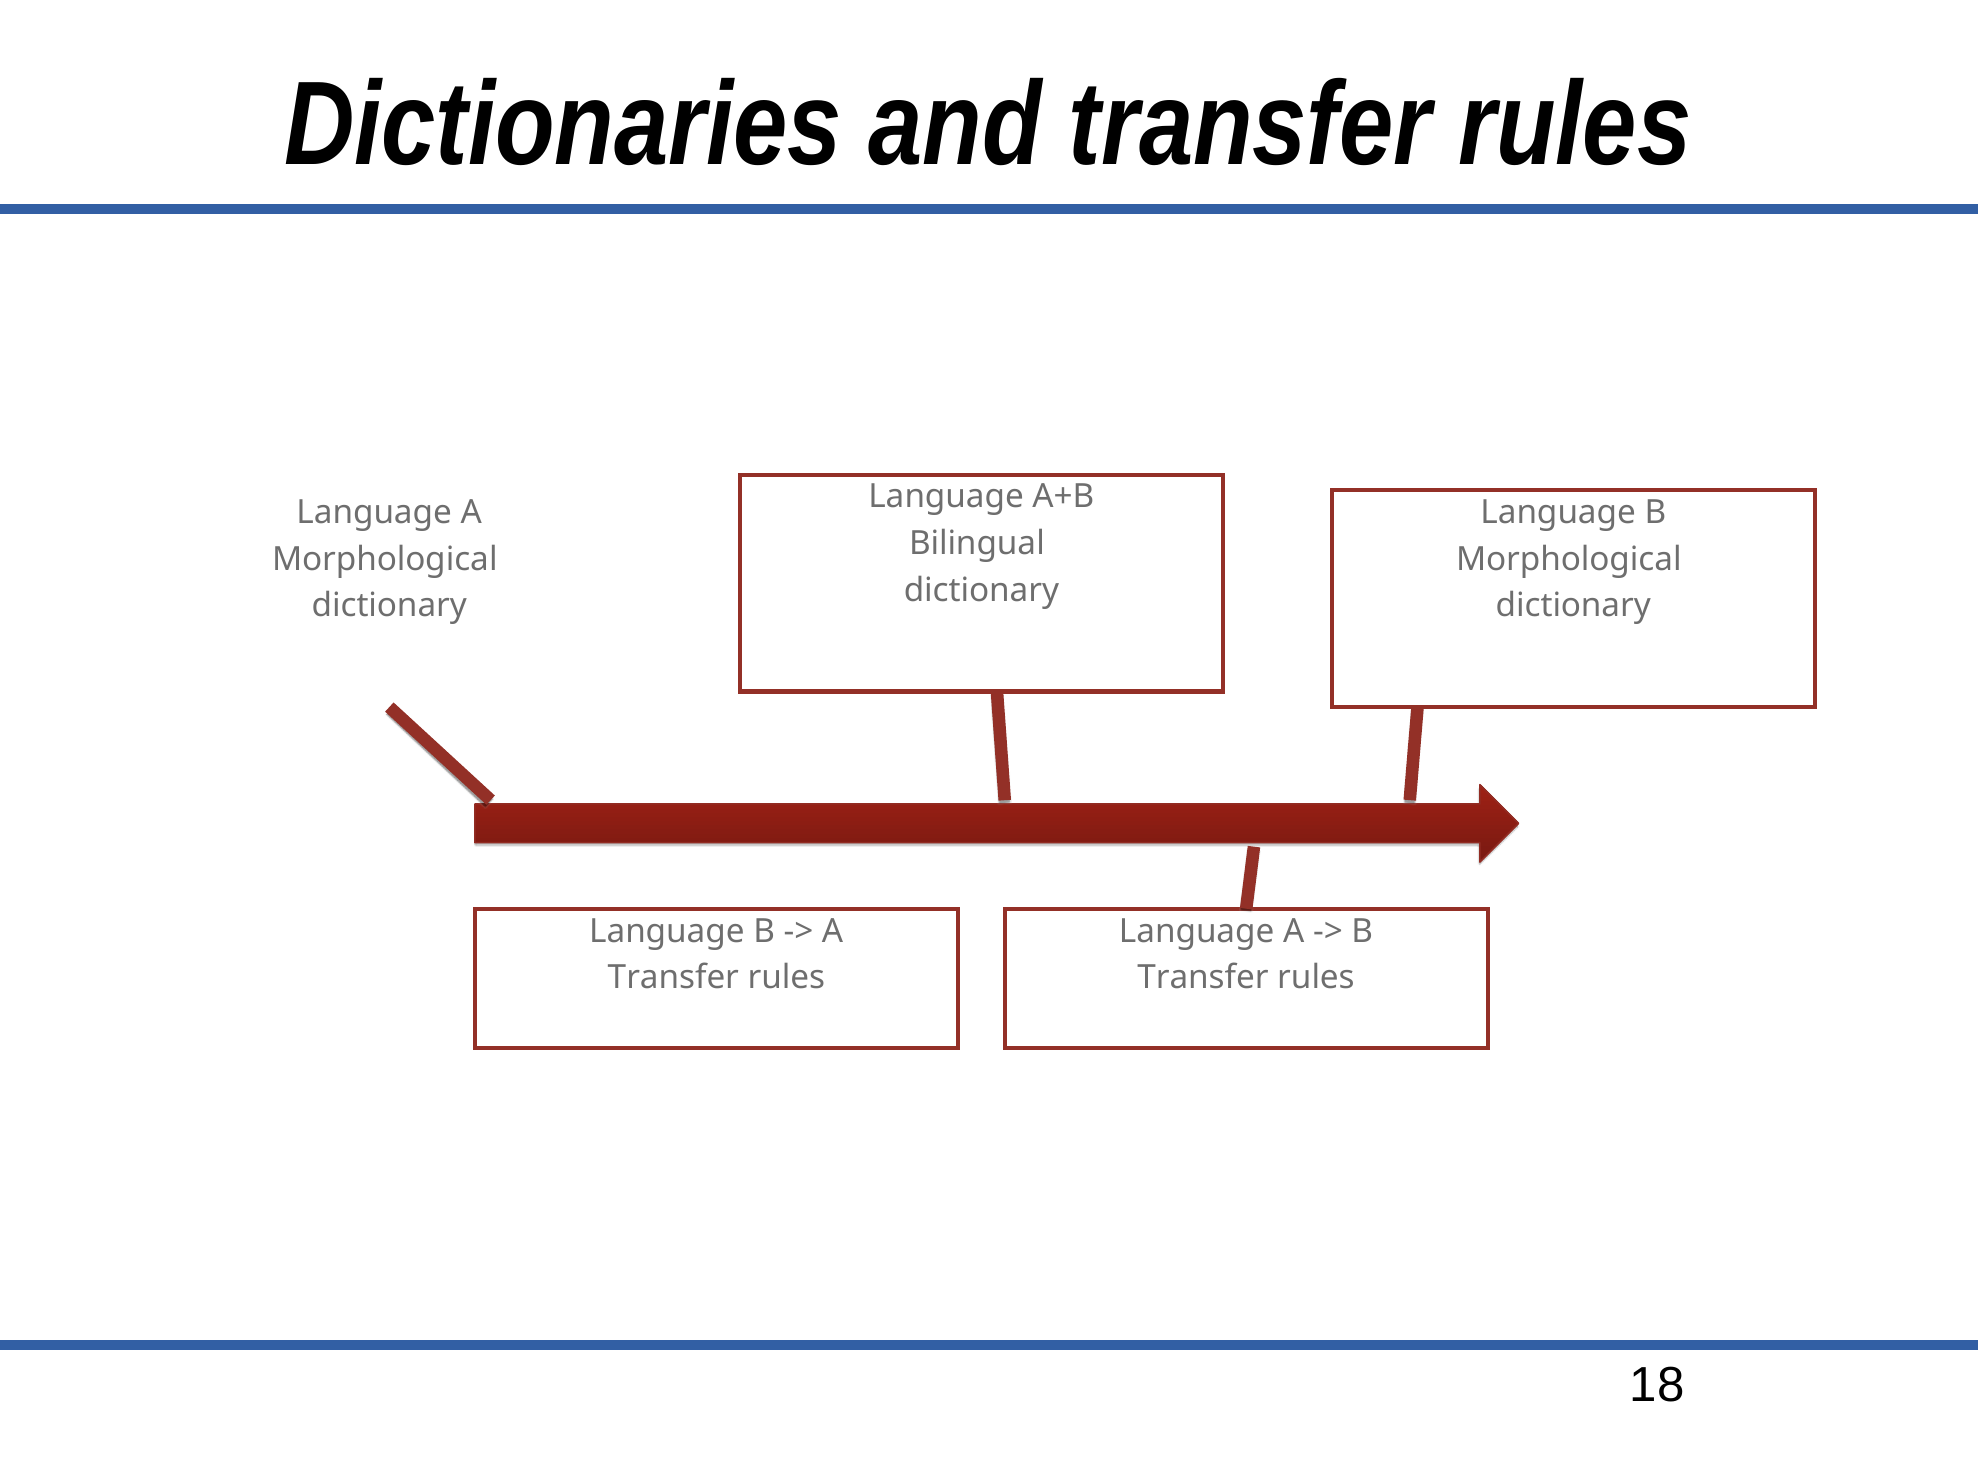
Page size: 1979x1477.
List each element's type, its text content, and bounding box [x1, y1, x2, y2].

list Language A Morphological dictionary [147, 490, 631, 708]
text_box Language B Morphological dictionary [1331, 490, 1815, 708]
text_box [474, 784, 1519, 863]
text_box Language A+B Bilingual dictionary [739, 474, 1223, 692]
title Dictionaries and transfer rules [0, 14, 1979, 219]
text_box Language A -> B Transfer rules [1004, 908, 1488, 1049]
text_box Language B -> A Transfer rules [474, 908, 958, 1049]
